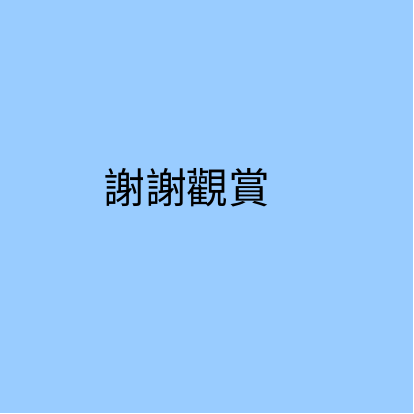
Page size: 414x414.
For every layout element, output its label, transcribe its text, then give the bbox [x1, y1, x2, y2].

text_box 謝謝觀賞 [88, 147, 318, 414]
